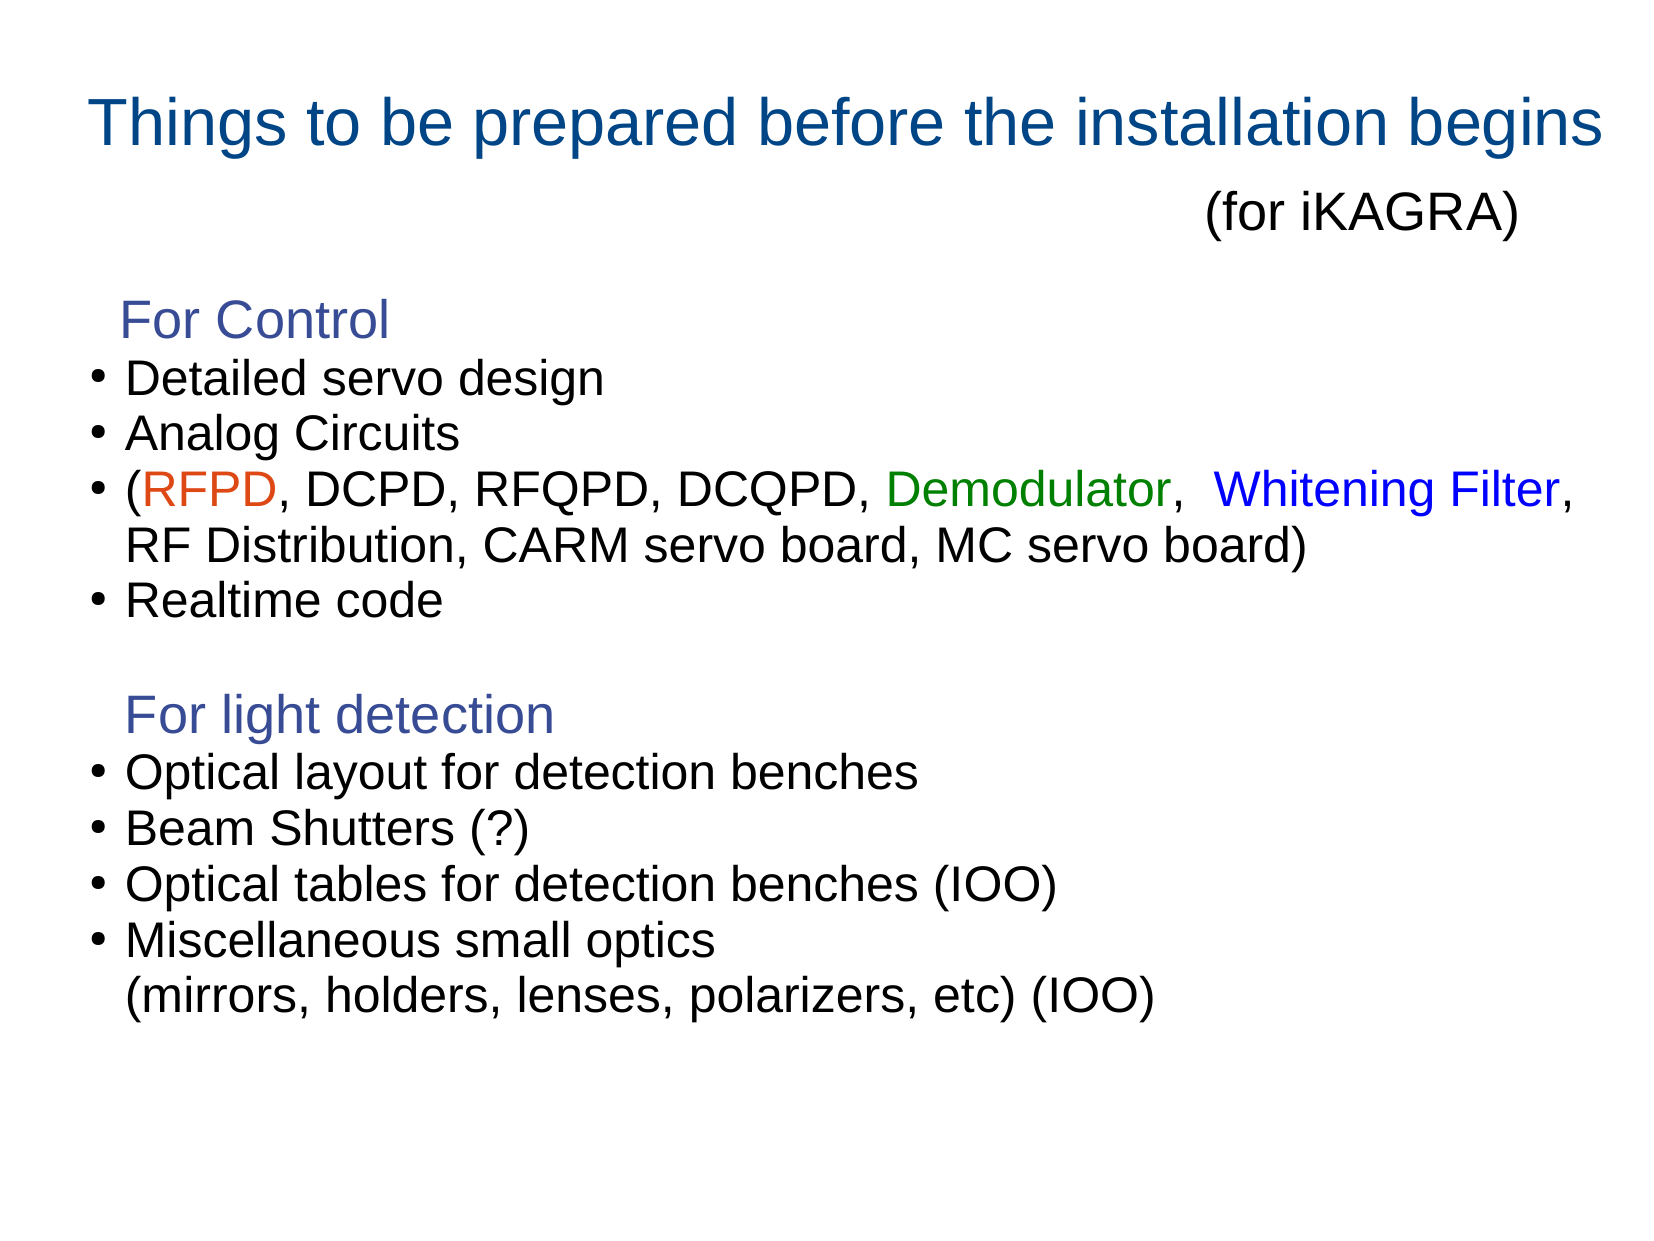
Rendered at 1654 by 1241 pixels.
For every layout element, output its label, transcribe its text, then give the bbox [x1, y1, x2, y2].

text_box For Control Detailed servo design Analog Circuits (RFPD, DCPD, RFQPD, DCQPD, Demodulator, Whitening Filter, RF Distribution, CARM servo board, MC servo board) Realtime code For light detection Optical layout for detection benches Beam Shutters (?) Optical tables for detection benches (IOO) Miscellaneous small optics (mirrors, holders, lenses, polarizers, etc) (IOO) [74, 281, 1604, 1038]
text_box (for iKAGRA) [1189, 174, 1536, 251]
text_box Things to be prepared before the installation begins [73, 77, 1628, 167]
